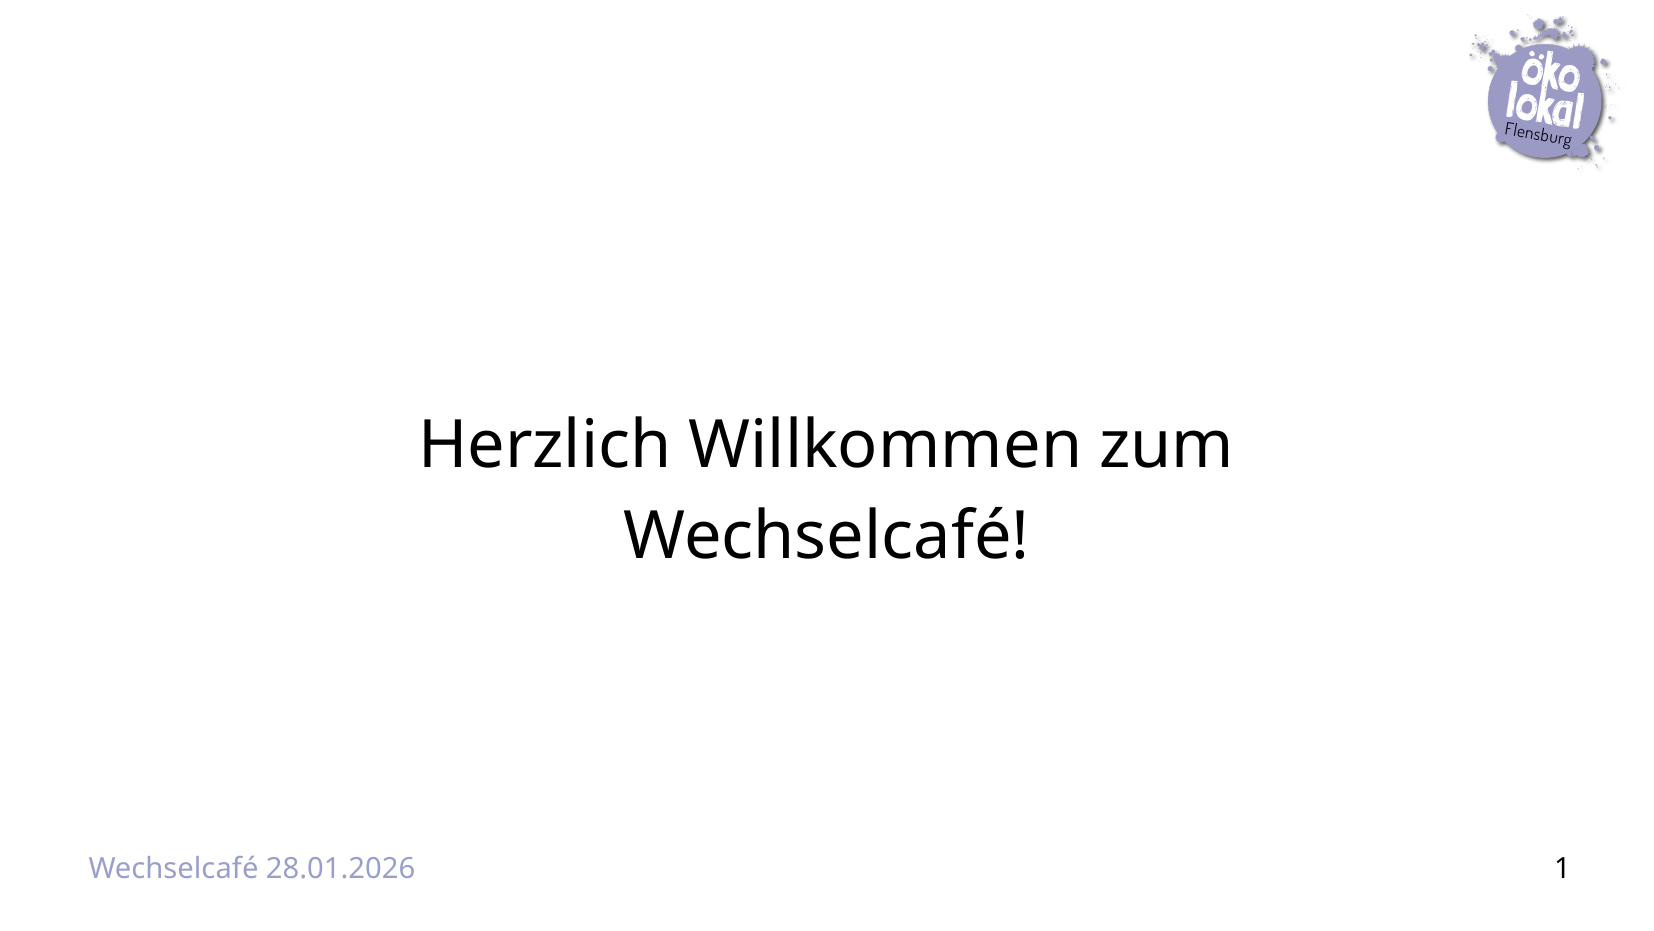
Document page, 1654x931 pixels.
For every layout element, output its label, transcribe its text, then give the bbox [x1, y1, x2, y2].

picture [1444, 0, 1654, 178]
subtitle Herzlich Willkommen zum Wechselcafé! [82, 217, 1571, 758]
